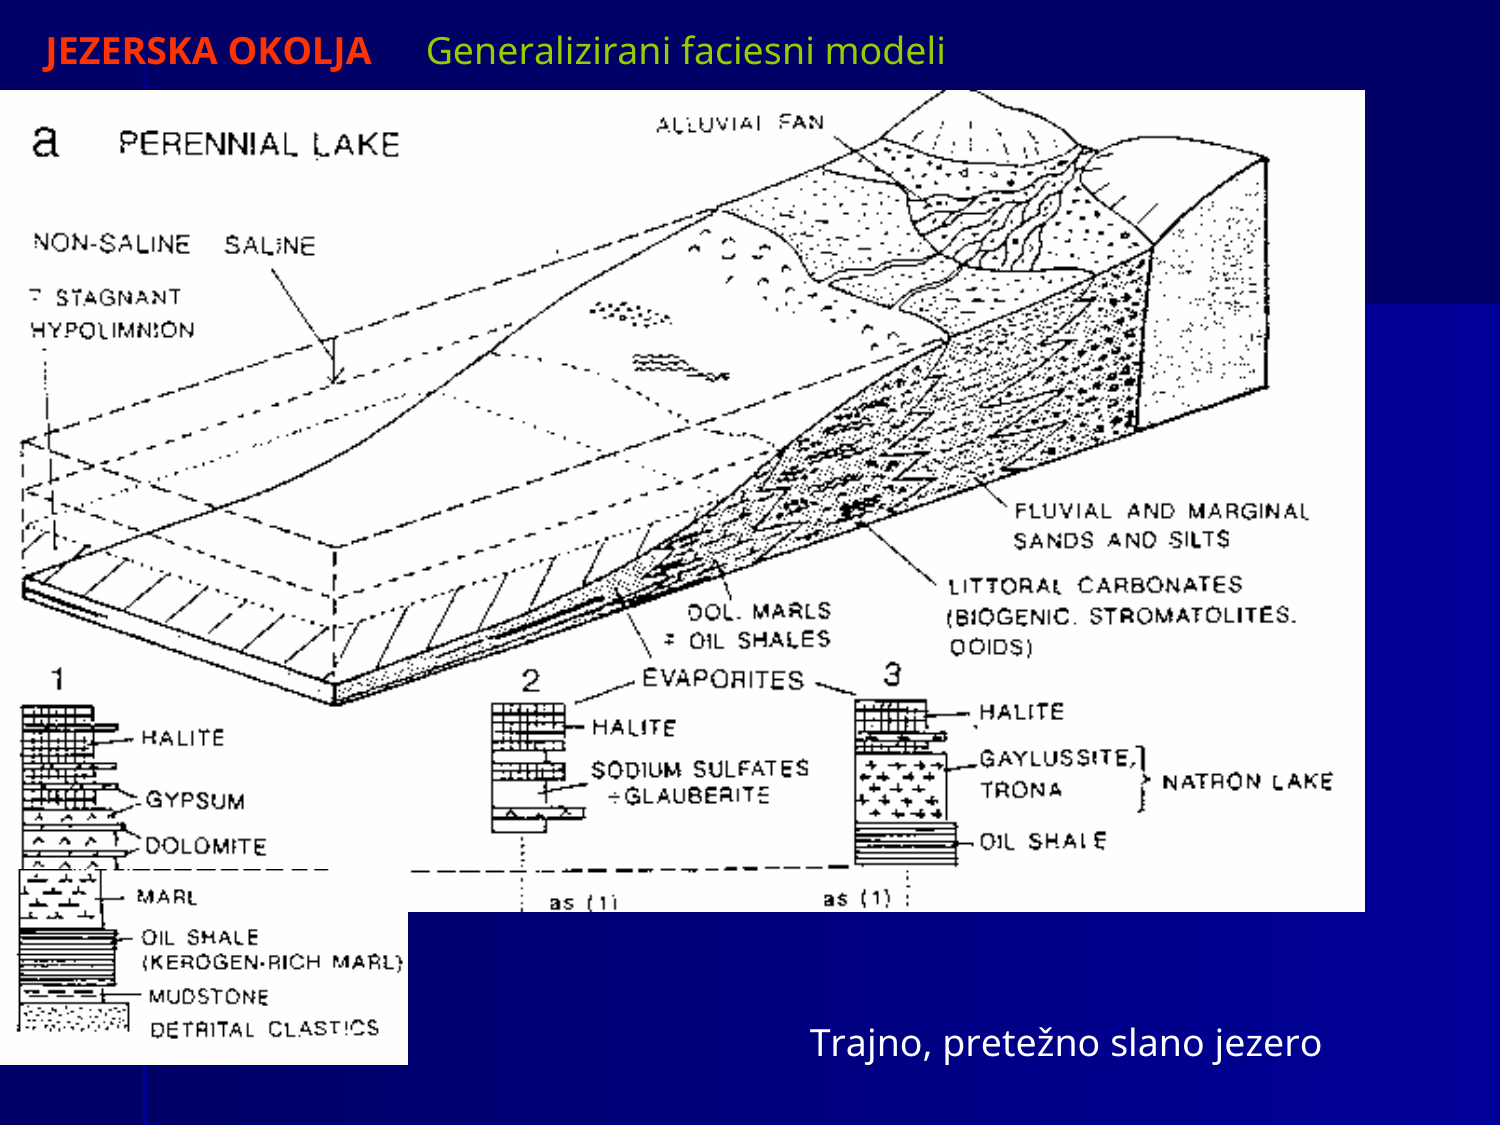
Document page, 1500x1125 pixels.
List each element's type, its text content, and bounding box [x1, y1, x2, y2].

text_box Generalizirani faciesni modeli [411, 18, 962, 80]
picture [0, 90, 1365, 1065]
text_box JEZERSKA OKOLJA [30, 18, 388, 80]
text_box Trajno, pretežno slano jezero [795, 1011, 1339, 1072]
